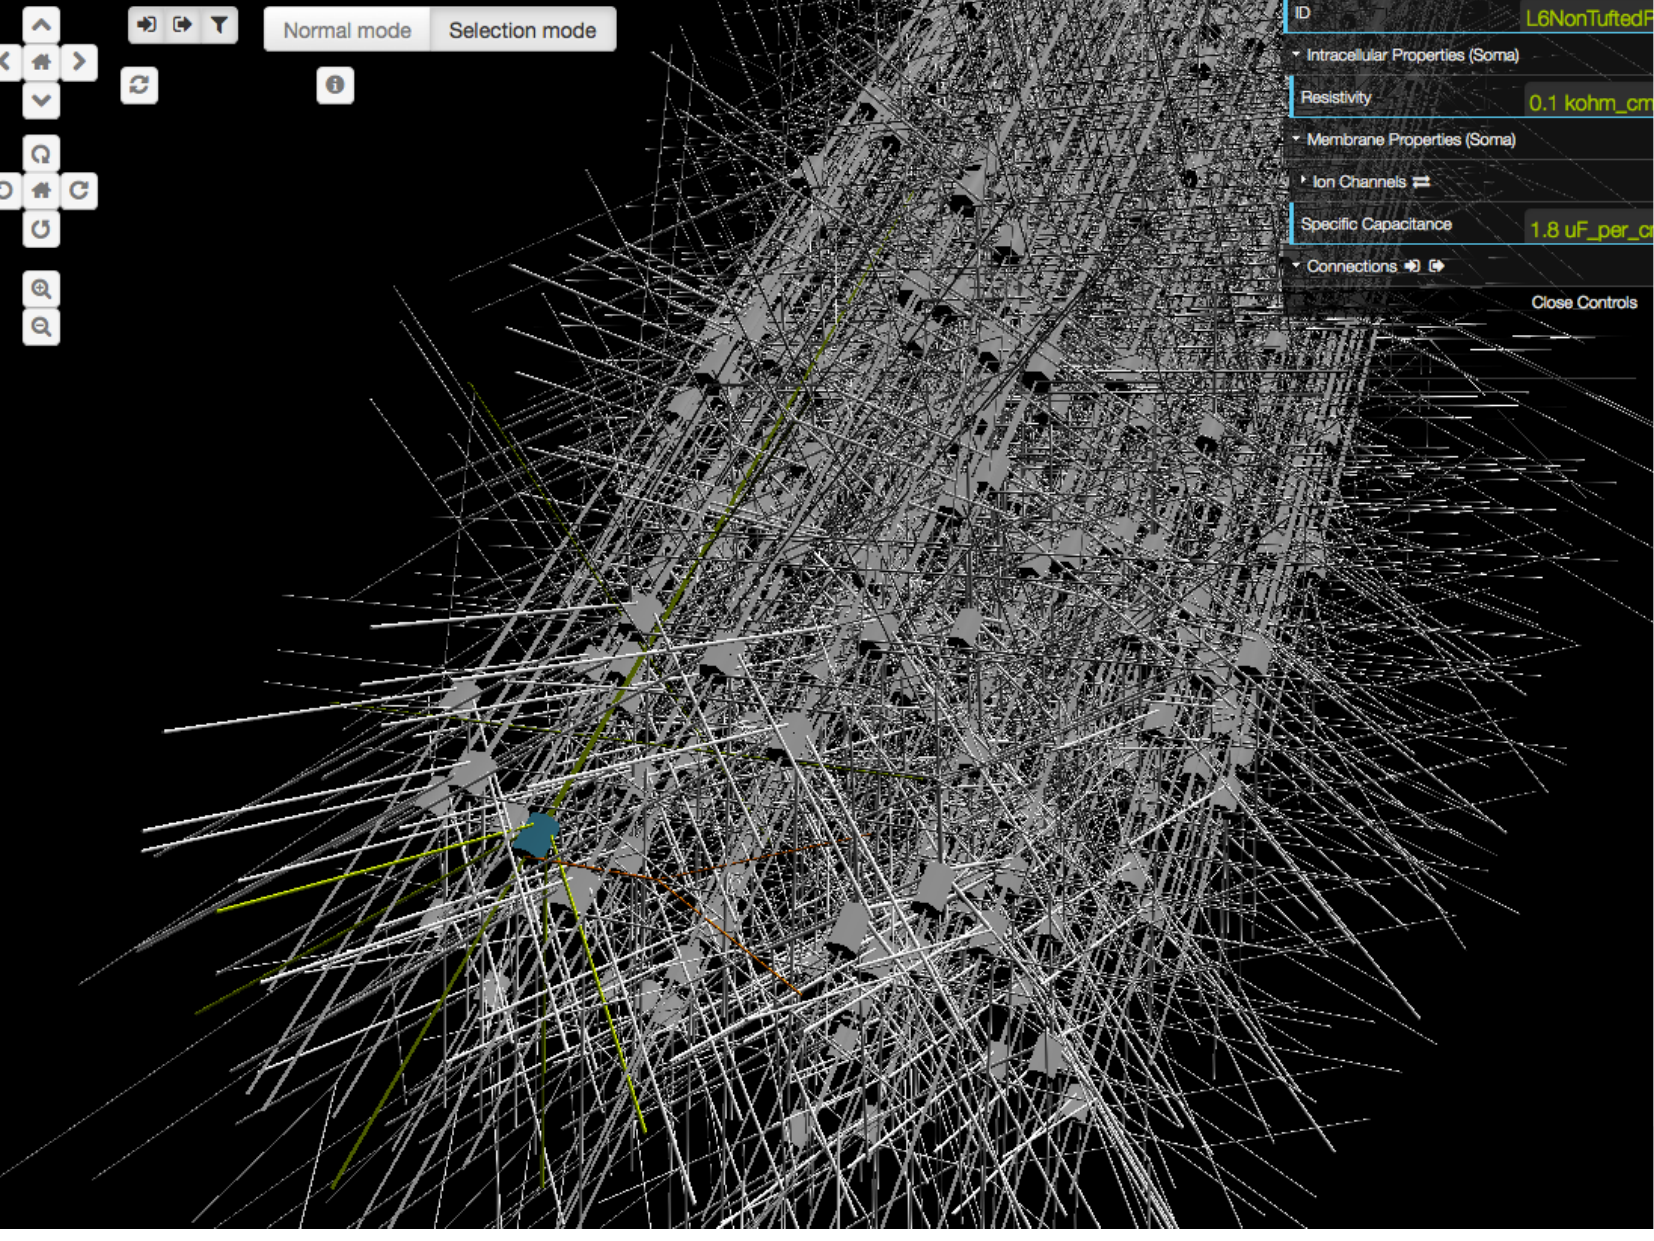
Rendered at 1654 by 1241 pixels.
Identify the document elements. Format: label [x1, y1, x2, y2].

text_box [0, 1229, 1654, 1241]
picture [0, 0, 1654, 1229]
